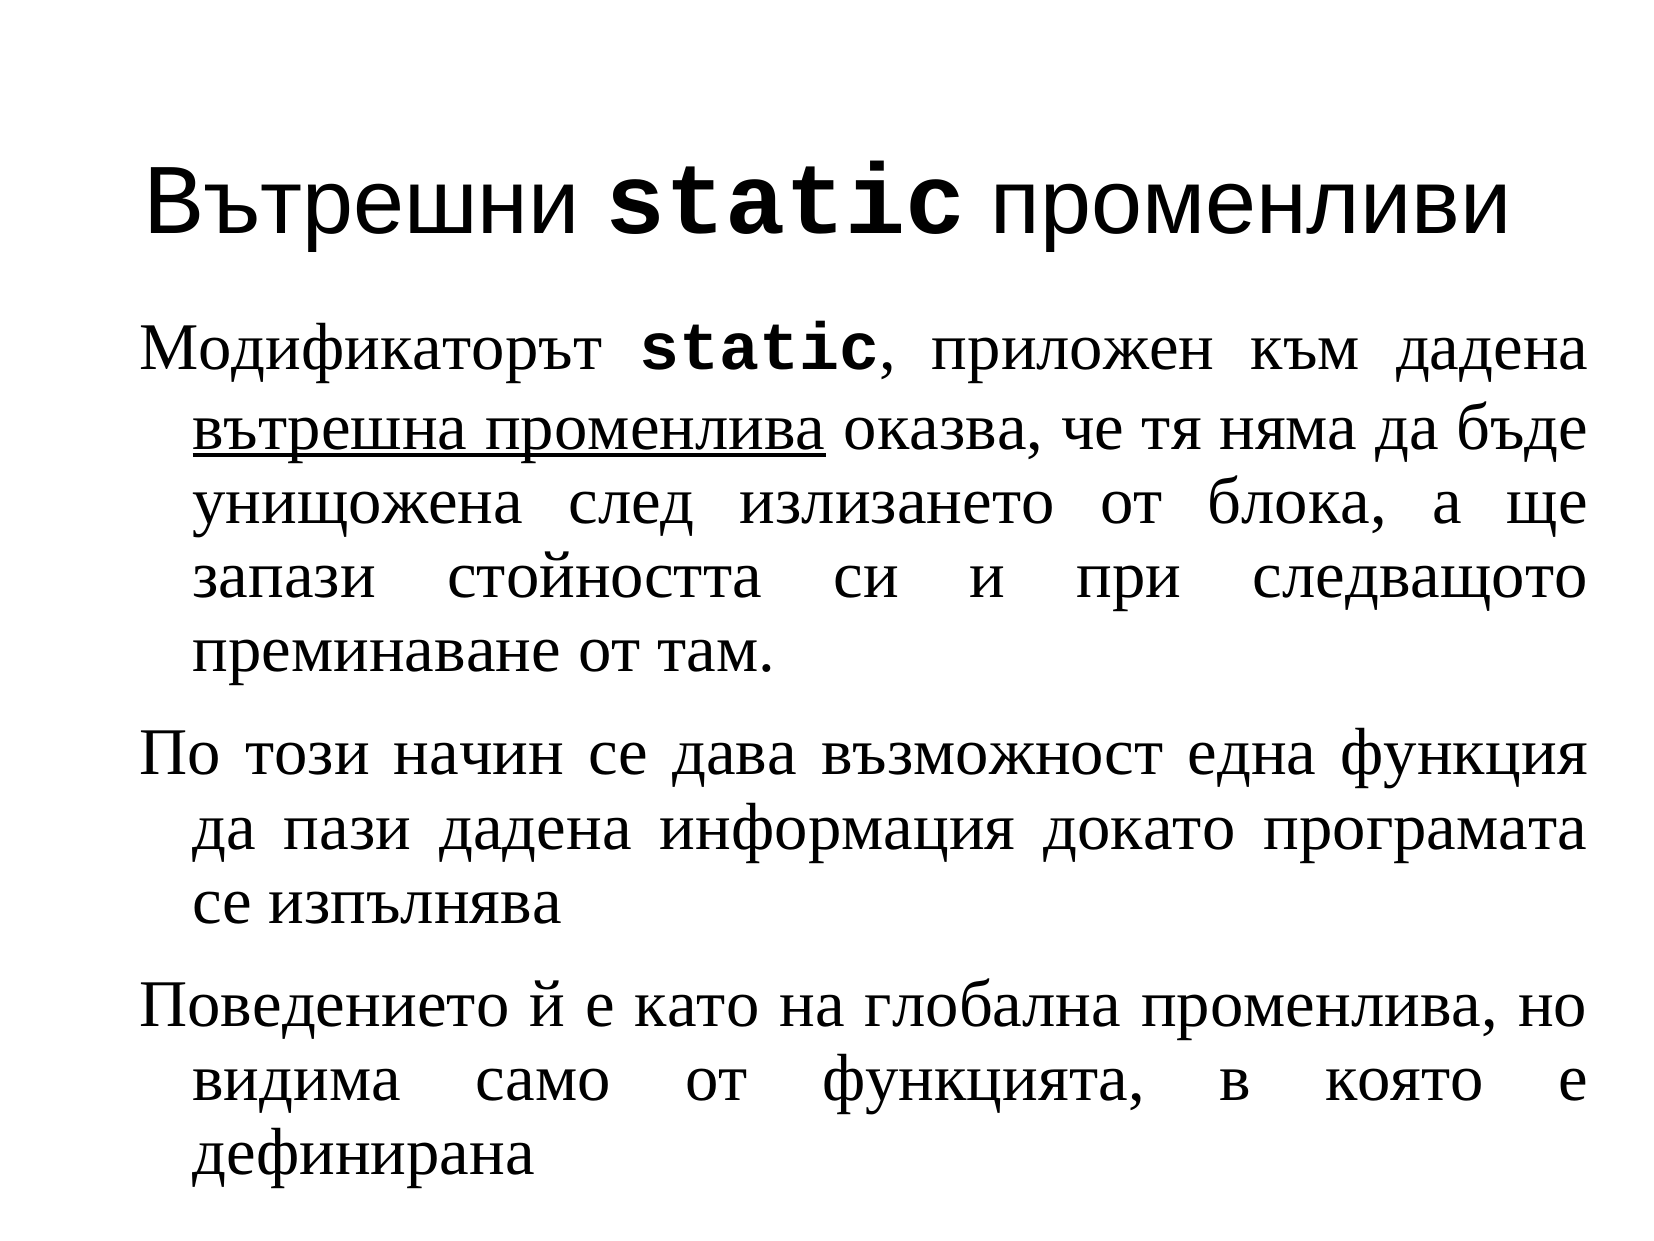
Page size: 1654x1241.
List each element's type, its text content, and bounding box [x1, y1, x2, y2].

title Вътрешни static променливи [121, 36, 1534, 264]
list Модификаторът static, приложен към дадена вътрешна променлива оказва, че тя няма да бъде унищожена след излизането от блока, а ще запази стойността си и при следващото преминаване от там. По този начин се дава възможност една функция да пази дадена информация докато програмата се изпълнява Поведението й е като на глобална променлива, но видима само от функцията, в която е дефинирана [121, 310, 1590, 1190]
